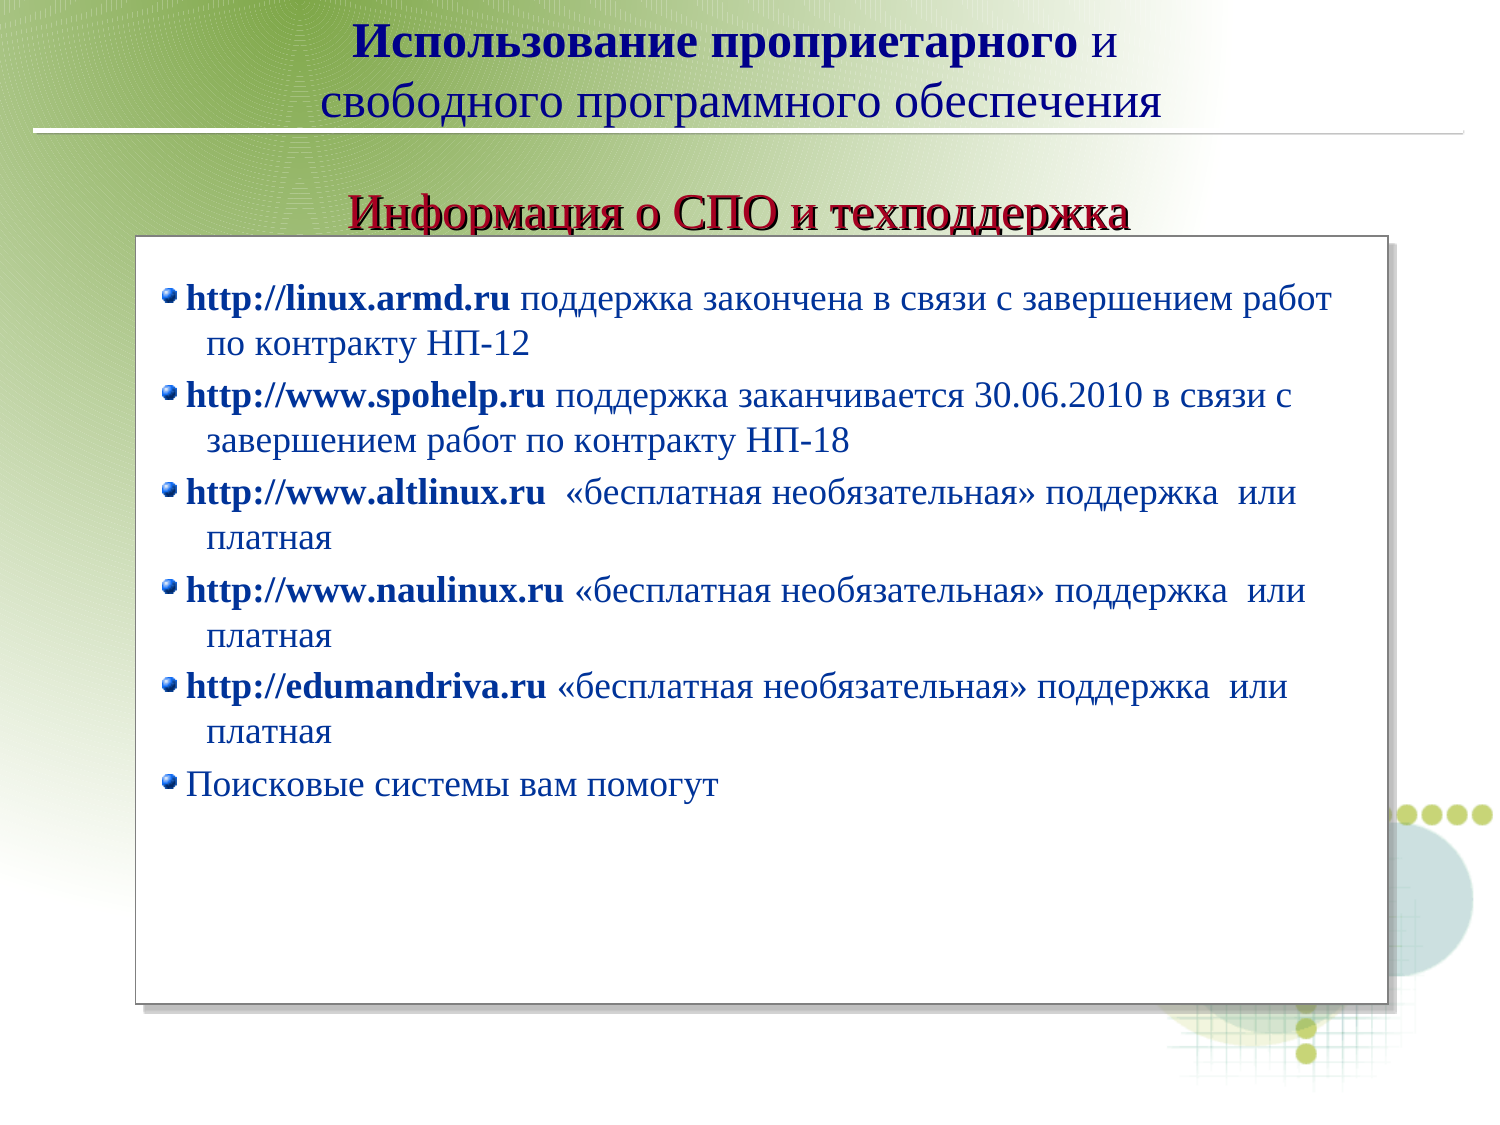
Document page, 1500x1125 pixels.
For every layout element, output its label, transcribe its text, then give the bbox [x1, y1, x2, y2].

picture [162, 482, 177, 497]
picture [1110, 718, 1500, 1098]
picture [162, 677, 177, 692]
picture [162, 579, 177, 594]
picture [162, 385, 177, 400]
text_box http://linux.armd.ru поддержка закончена в связи с завершением работ по контракту НП-12 http://www.spohelp.ru поддержка заканчивается 30.06.2010 в связи с завершением работ по контракту НП-18 http://www.altlinux.ru «бесплатная необязательная» поддержка или платная http://www.naulinux.ru «бесплатная необязательная» поддержка или платная http://edumandriva.ru «бесплатная необязательная» поддержка или платная Поисковые системы вам помогут [147, 265, 1388, 812]
text_box Использование проприетарного и свободного программного обеспечения [0, 0, 1483, 136]
picture [162, 774, 177, 789]
text_box Информация о СПО и техподдержка [206, 170, 1270, 236]
picture [162, 288, 177, 303]
text_box [135, 236, 1388, 1004]
